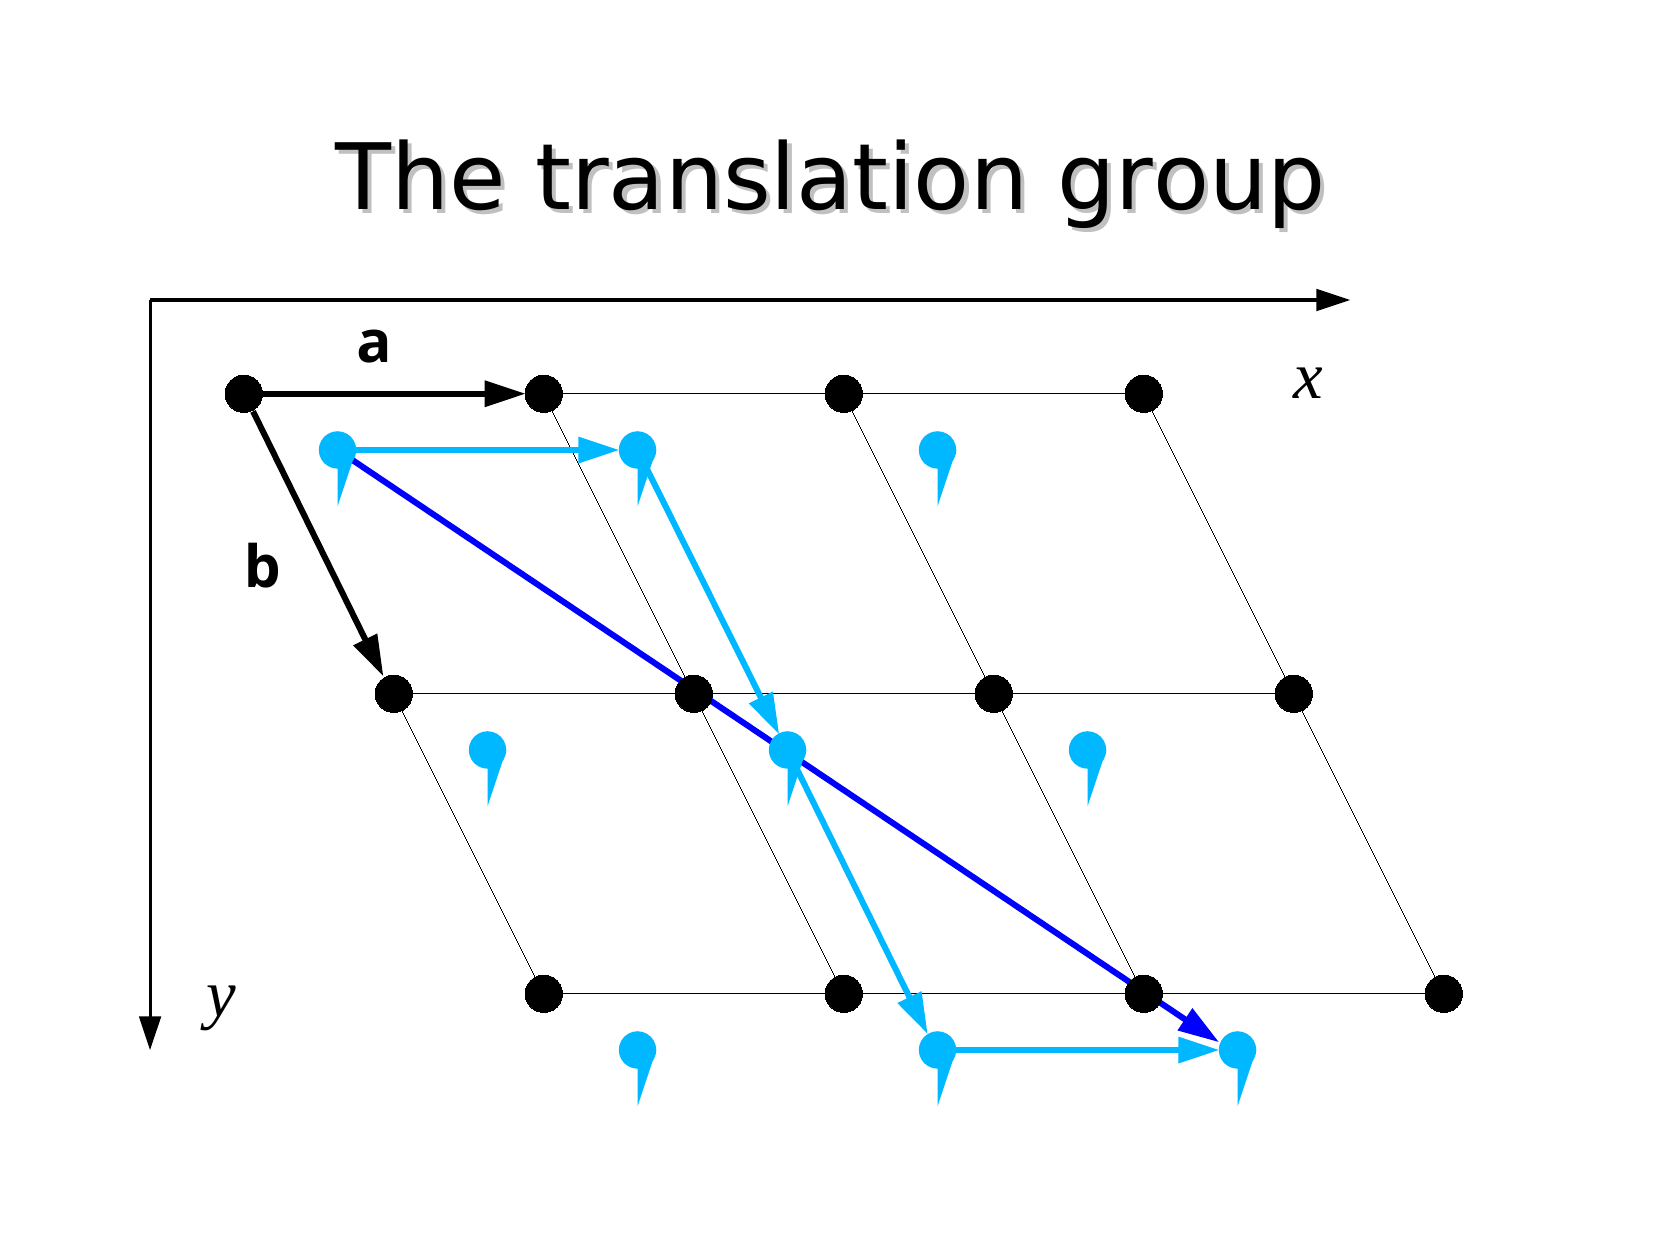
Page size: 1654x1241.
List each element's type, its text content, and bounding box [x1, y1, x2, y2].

text_box [618, 1031, 657, 1107]
text_box [975, 675, 1013, 693]
text_box [1125, 975, 1163, 993]
text_box y [206, 957, 244, 1032]
text_box [825, 975, 863, 993]
text_box [918, 1031, 956, 1107]
text_box [618, 431, 657, 507]
text_box [375, 675, 413, 713]
text_box [975, 694, 1013, 713]
text_box x [1293, 338, 1332, 413]
text_box [1275, 675, 1313, 713]
text_box [468, 731, 507, 807]
text_box [525, 975, 563, 1013]
text_box b [243, 525, 301, 611]
text_box [1425, 975, 1463, 1013]
text_box [825, 375, 863, 393]
text_box [675, 675, 713, 693]
text_box [768, 731, 807, 807]
text_box [675, 694, 713, 713]
text_box [318, 431, 356, 507]
text_box [1218, 1031, 1257, 1107]
text_box [825, 394, 863, 413]
text_box [1068, 731, 1107, 807]
title The translation group [125, 74, 1538, 282]
text_box [1125, 994, 1163, 1013]
text_box a [356, 302, 413, 386]
text_box [525, 375, 563, 413]
text_box [1125, 375, 1163, 413]
text_box [225, 375, 263, 413]
text_box [825, 994, 863, 1013]
text_box [918, 431, 957, 507]
